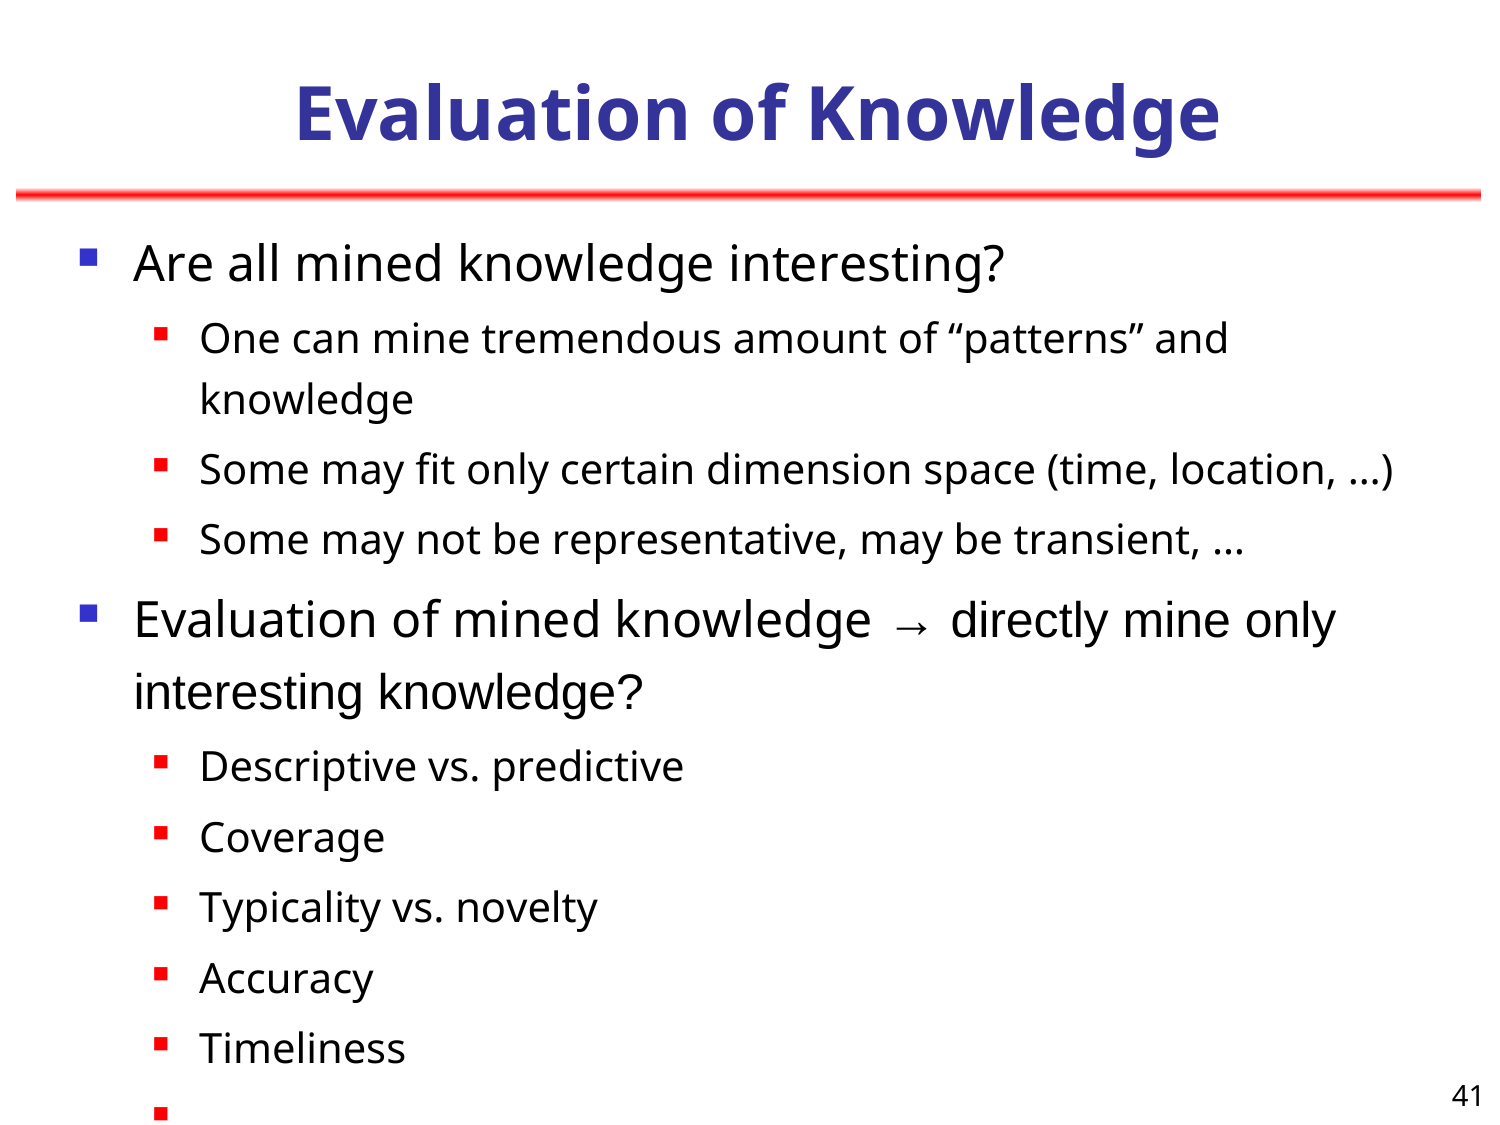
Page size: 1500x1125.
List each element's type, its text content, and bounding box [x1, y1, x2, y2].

list Are all mined knowledge interesting? One can mine tremendous amount of “patterns” and knowledge Some may fit only certain dimension space (time, location, …) Some may not be representative, may be transient, … Evaluation of mined knowledge → directly mine only interesting knowledge? Descriptive vs. predictive Coverage Typicality vs. novelty Accuracy Timeliness … [62, 212, 1450, 1125]
text_box <number> [1450, 1050, 1500, 1125]
title Evaluation of Knowledge [124, 37, 1391, 163]
